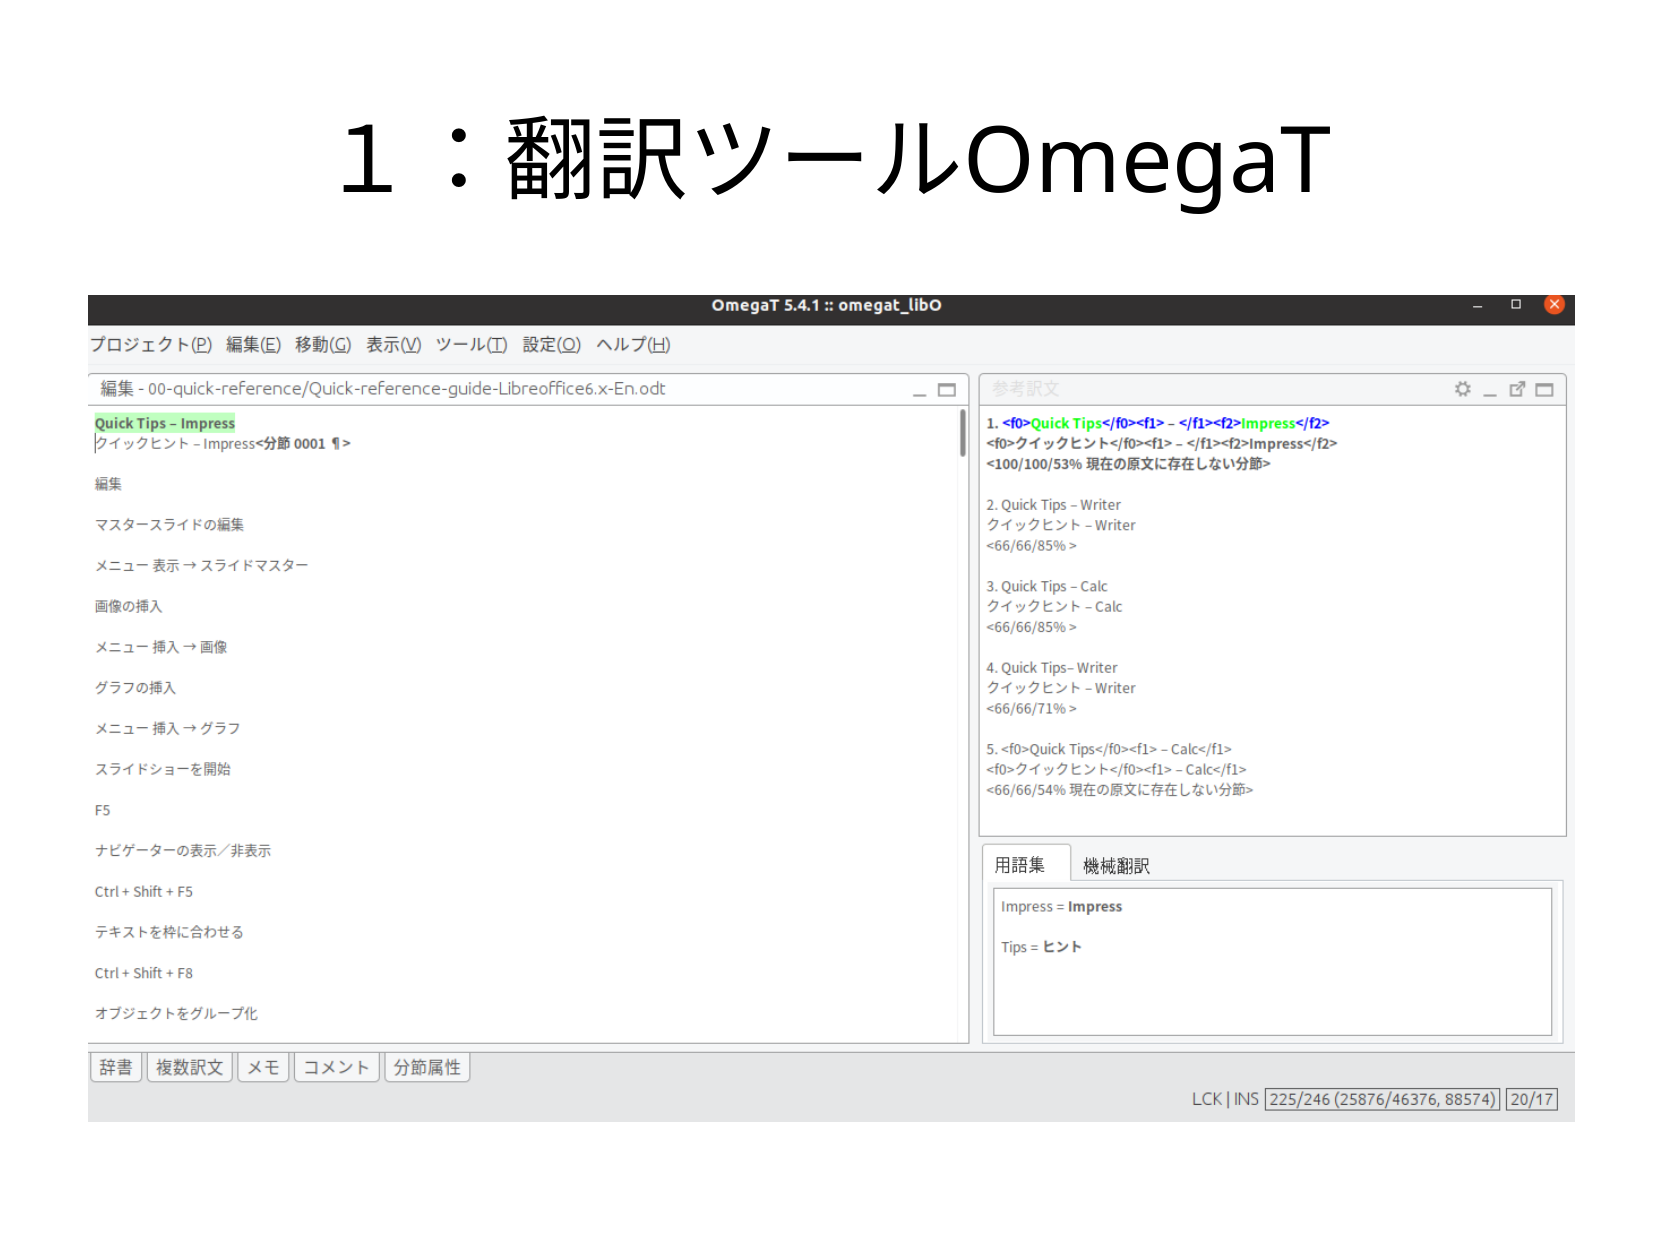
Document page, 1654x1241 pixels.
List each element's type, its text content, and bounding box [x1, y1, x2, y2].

title １：翻訳ツールOmegaT [82, 49, 1571, 257]
picture [88, 295, 1575, 1123]
